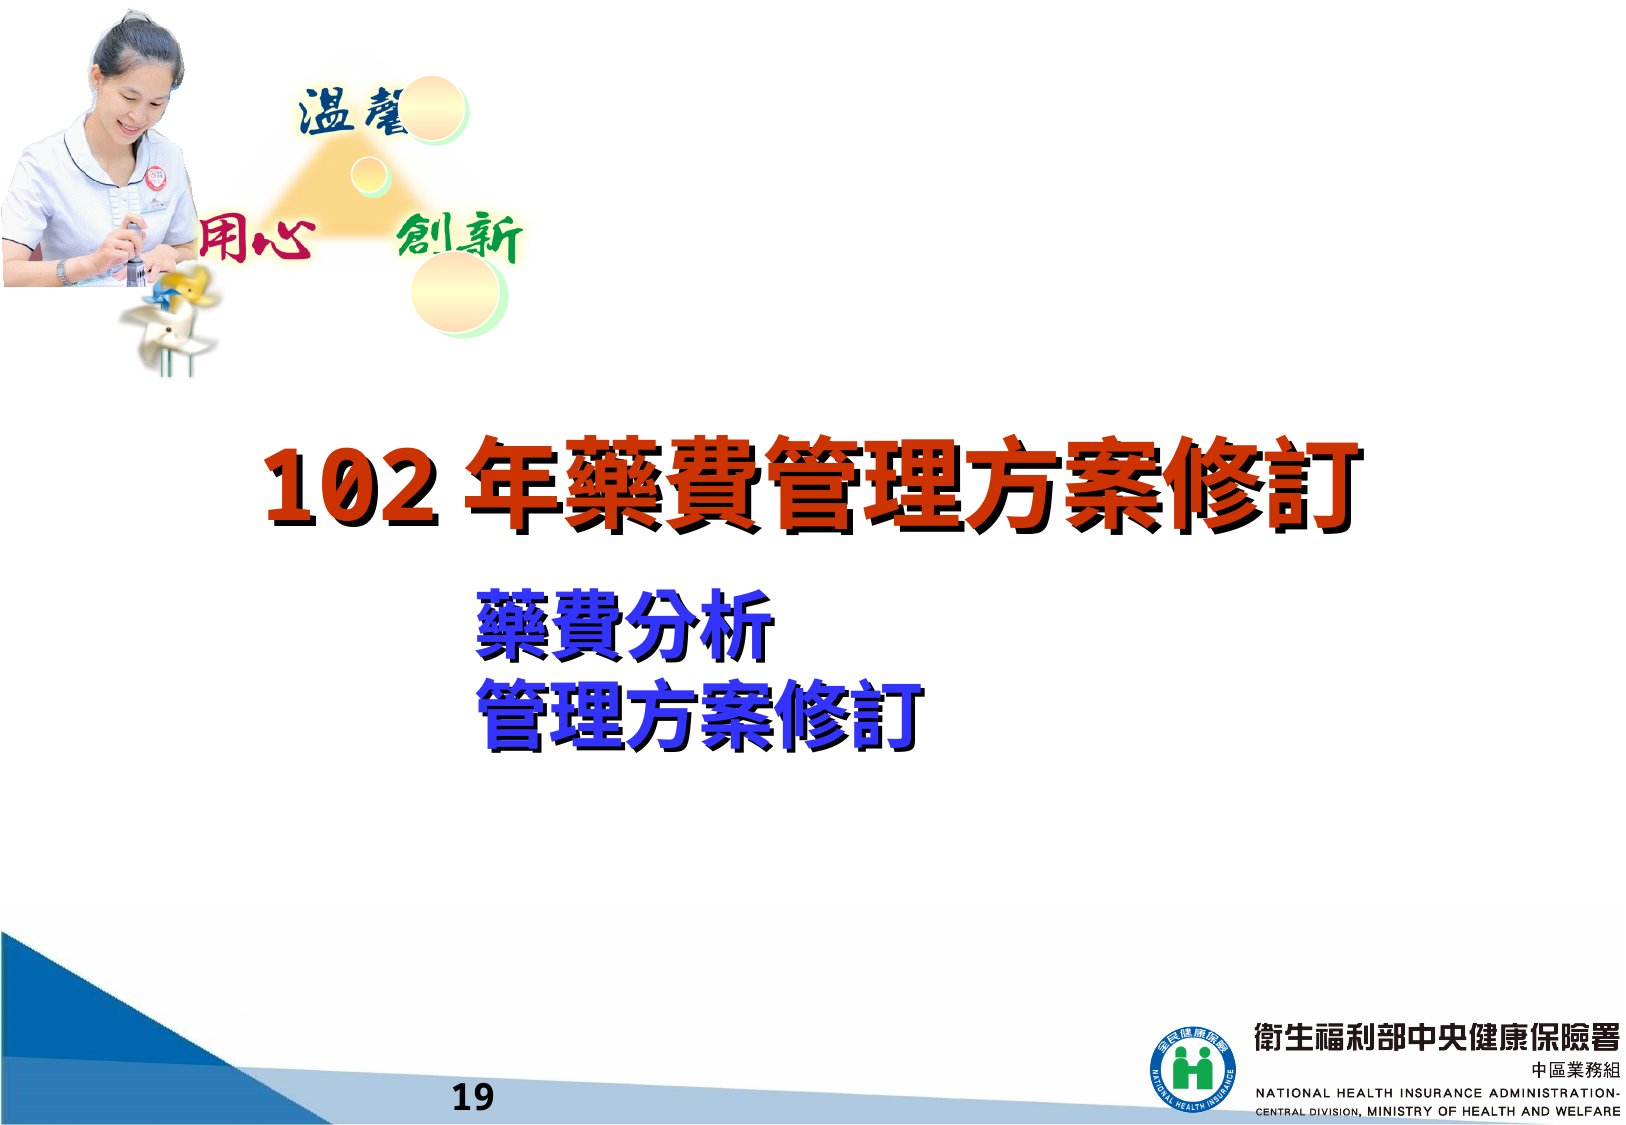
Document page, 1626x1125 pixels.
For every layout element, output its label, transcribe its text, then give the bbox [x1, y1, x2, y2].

text_box [435, 1065, 815, 1125]
title 102年藥費管理方案修訂 [56, 316, 1563, 645]
text_box 藥費分析 管理方案修訂 [458, 527, 1380, 808]
